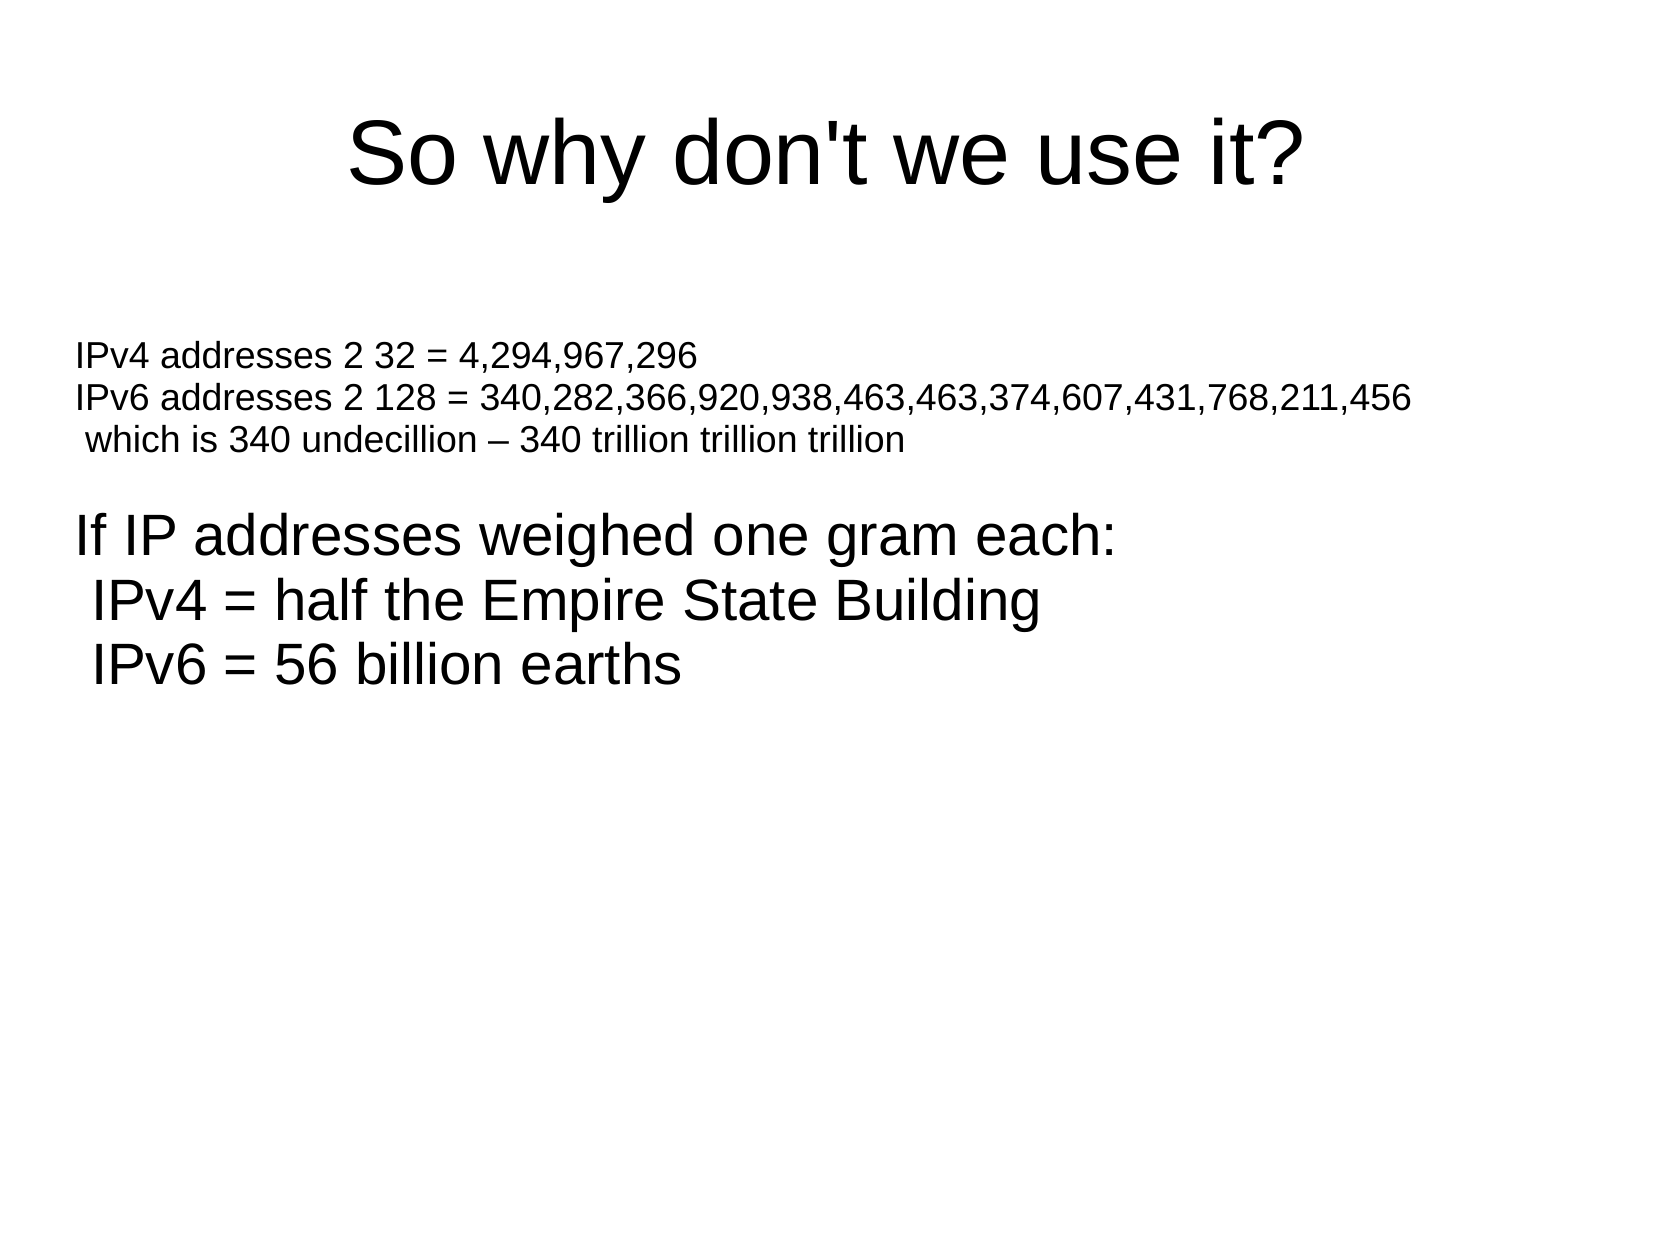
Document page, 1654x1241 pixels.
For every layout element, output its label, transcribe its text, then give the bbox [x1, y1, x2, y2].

text_box IPv4 addresses 2 32 = 4,294,967,296 IPv6 addresses 2 128 = 340,282,366,920,938,463,463,374,607,431,768,211,456 which is 340 undecillion – 340 trillion trillion trillion If IP addresses weighed one gram each: IPv4 = half the Empire State Building IPv6 = 56 billion earths [60, 285, 1576, 930]
title So why don't we use it? [82, 49, 1571, 257]
